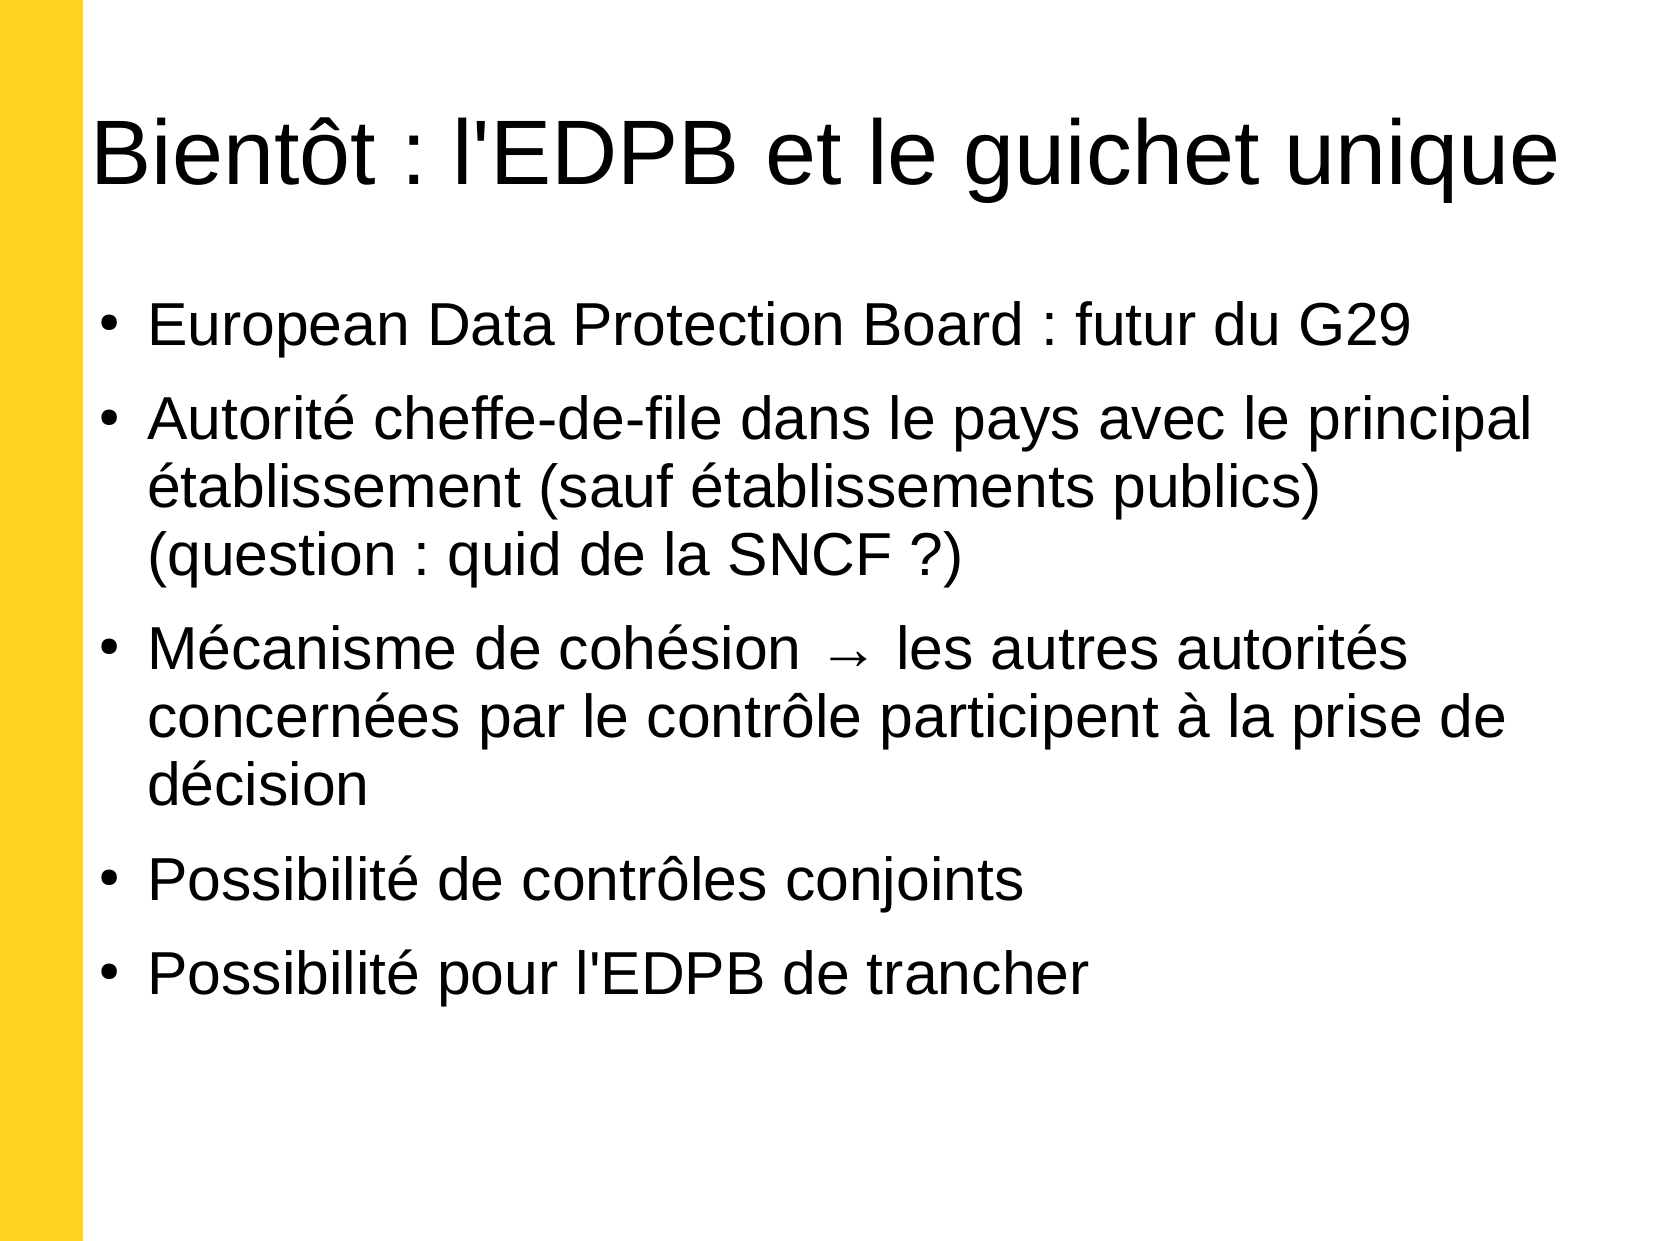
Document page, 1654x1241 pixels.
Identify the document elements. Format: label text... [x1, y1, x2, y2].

title Bientôt : l'EDPB et le guichet unique [83, 49, 1571, 257]
list European Data Protection Board : futur du G29 Autorité cheffe-de-file dans le pays avec le principal établissement (sauf établissements publics) (question : quid de la SNCF ?) Mécanisme de cohésion → les autres autorités concernées par le contrôle participent à la prise de décision Possibilité de contrôles conjoints Possibilité pour l'EDPB de trancher [83, 290, 1571, 1010]
text_box [0, 0, 83, 1241]
